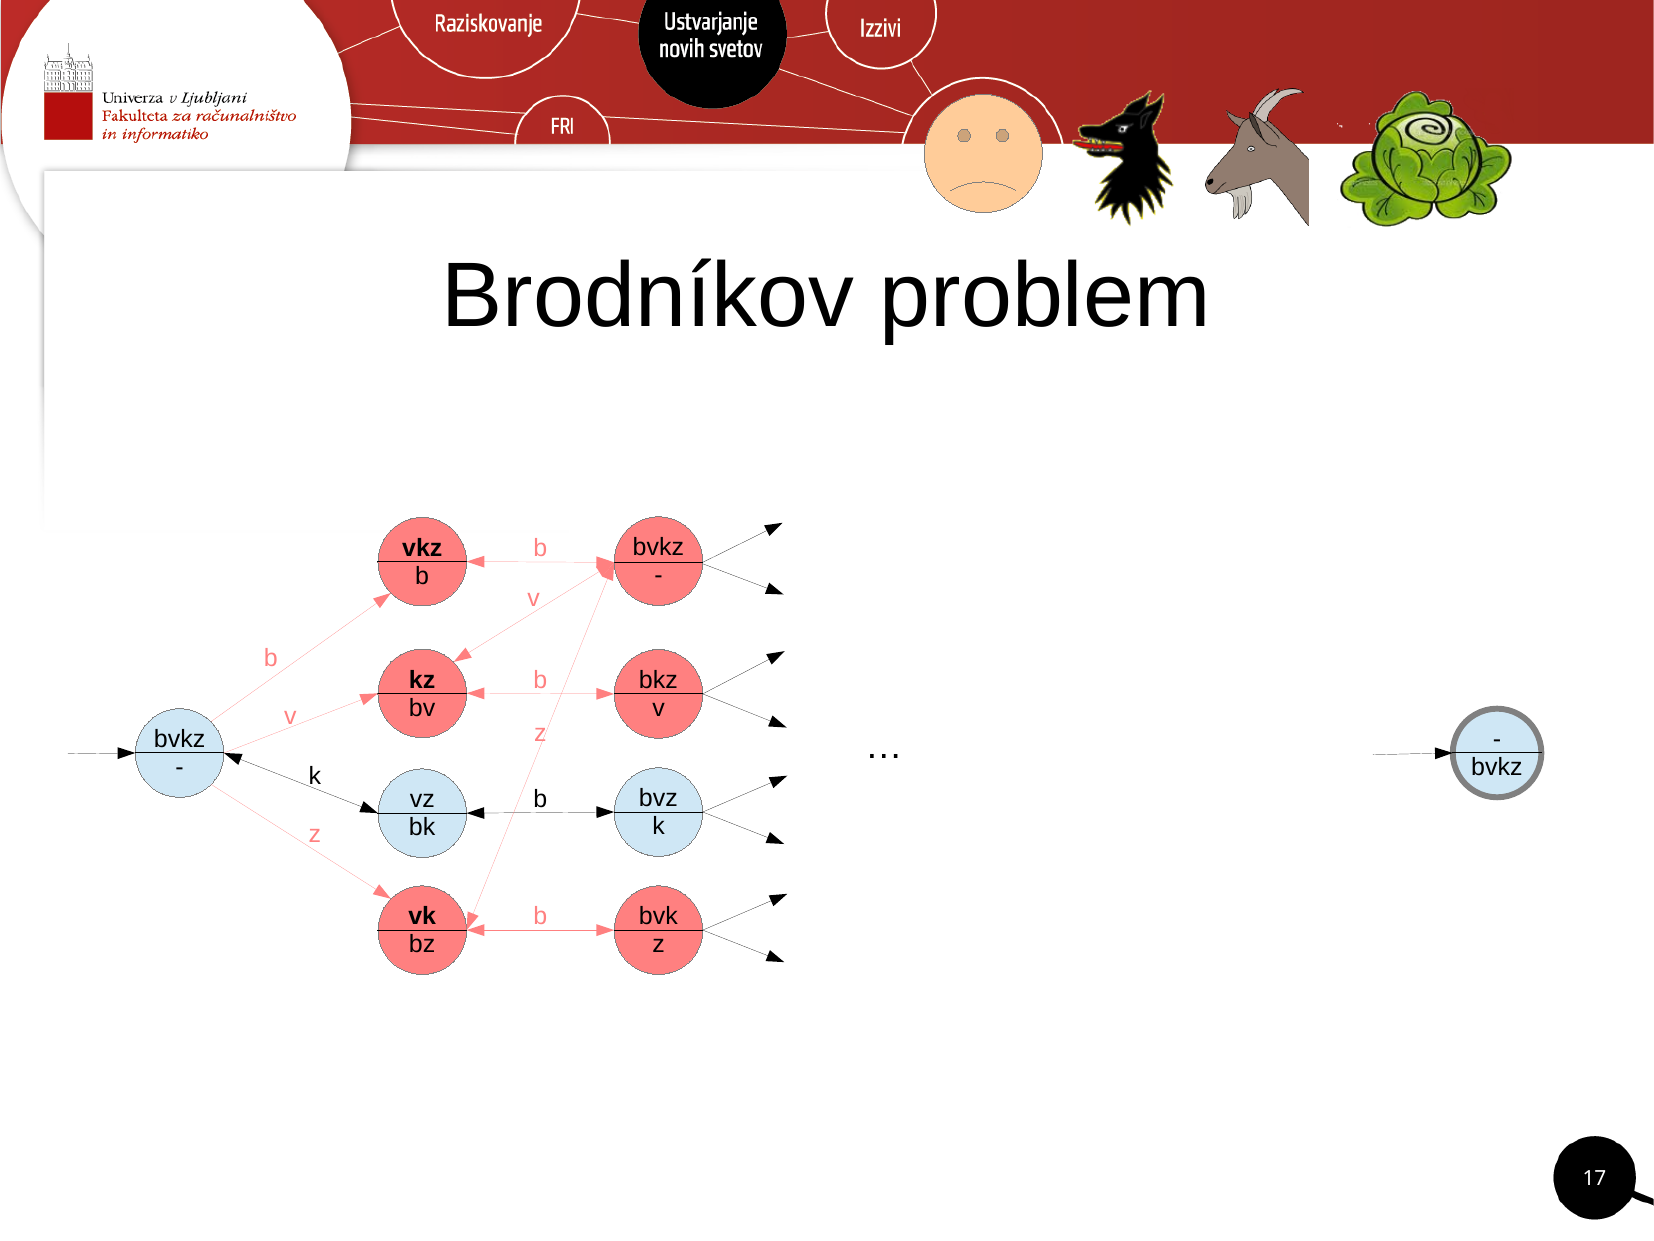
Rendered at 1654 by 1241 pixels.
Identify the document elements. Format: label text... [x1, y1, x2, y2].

text_box - bvkz [1452, 708, 1542, 752]
text_box bkz v [614, 694, 703, 739]
text_box vkz b [377, 562, 467, 606]
text_box bvz k [614, 813, 703, 857]
title Brodníkov problem [82, 191, 1571, 399]
text_box bvkz - [135, 708, 224, 752]
text_box bvkz - [614, 563, 703, 606]
text_box … [850, 717, 918, 775]
text_box <številka> [1553, 1145, 1636, 1212]
text_box bkz v [614, 649, 703, 693]
text_box kz bv [377, 649, 467, 693]
text_box - bvkz [1452, 753, 1542, 798]
text_box bvk z [614, 931, 703, 975]
text_box vkz b [377, 517, 467, 561]
picture [0, 0, 1654, 1241]
text_box vz bk [378, 814, 467, 858]
text_box bvk z [614, 885, 703, 930]
text_box vk bz [377, 885, 466, 930]
text_box vz bk [378, 768, 467, 813]
text_box vk bz [378, 931, 467, 975]
text_box kz bv [378, 694, 467, 738]
text_box bvz k [614, 767, 703, 812]
text_box bvkz - [614, 516, 703, 562]
text_box bvkz - [135, 753, 224, 798]
text_box [924, 94, 1043, 213]
